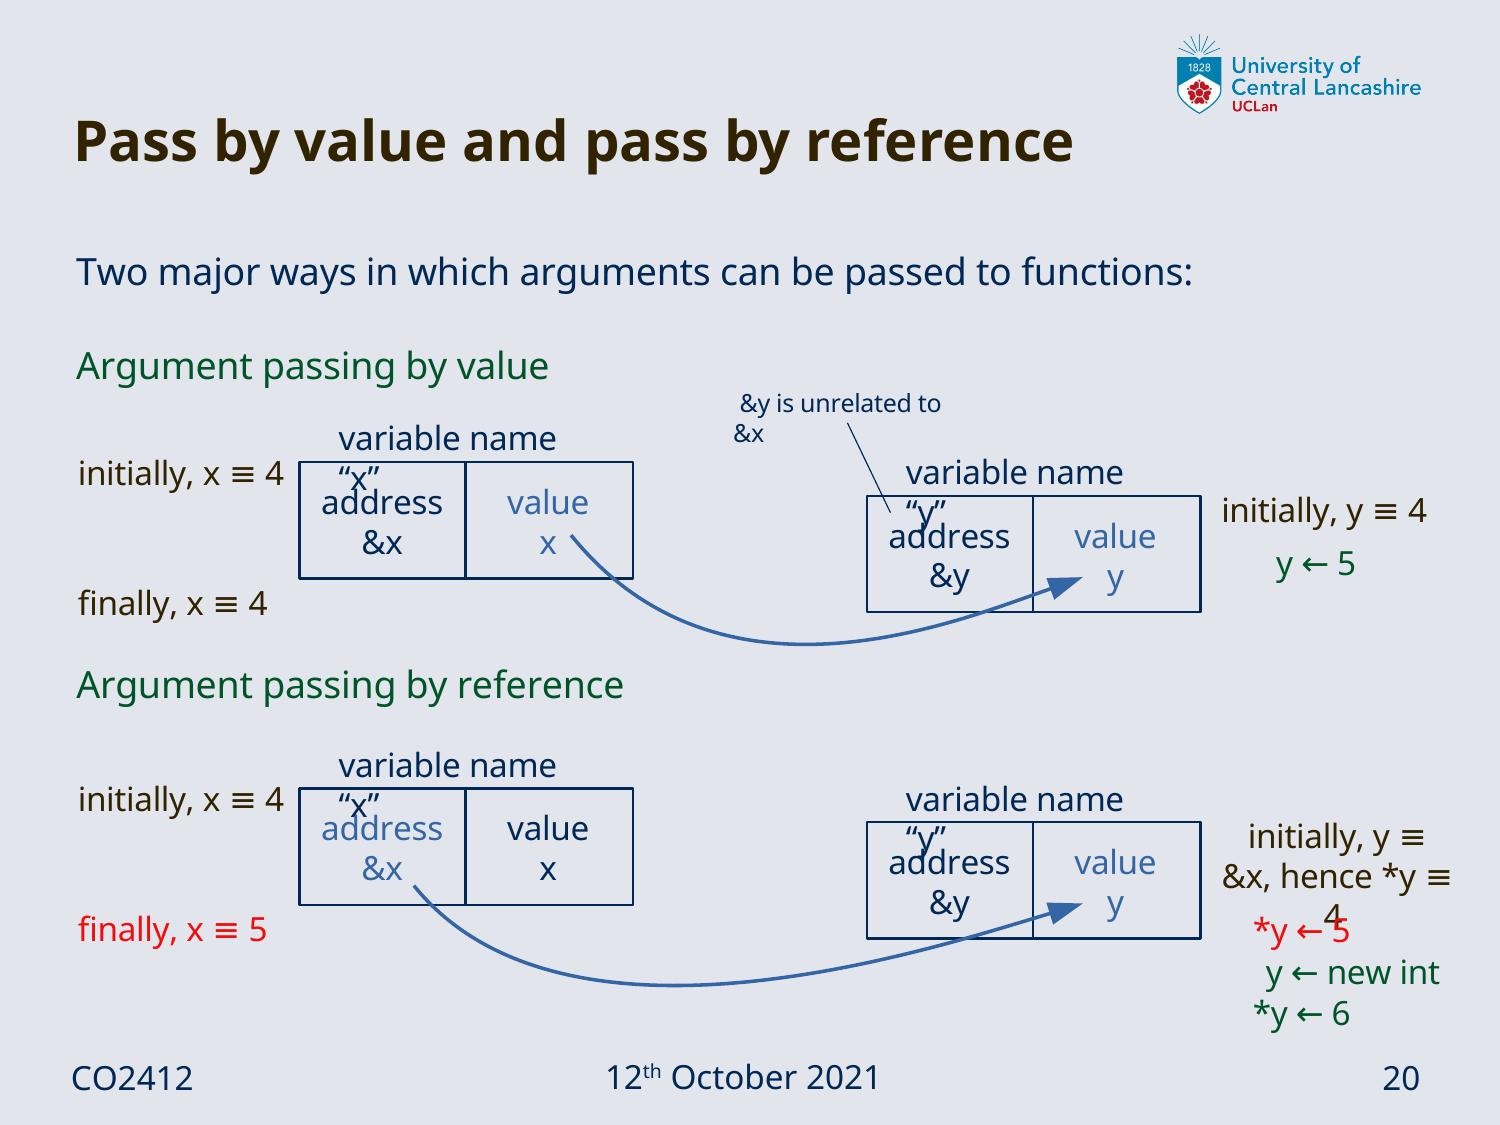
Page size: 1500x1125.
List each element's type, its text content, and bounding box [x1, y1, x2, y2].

text_box value y [1050, 833, 1181, 929]
text_box address &x [304, 473, 460, 569]
text_box address &y [872, 507, 1027, 603]
title Pass by value and pass by reference [58, 93, 1475, 186]
text_box variable name “x” [323, 410, 614, 465]
text_box initially, y ≡ 4 [1206, 481, 1446, 537]
text_box value y [1050, 507, 1181, 603]
picture [1177, 34, 1421, 93]
text_box initially, y ≡ &x, hence *y ≡ 4 [1206, 807, 1468, 903]
text_box value x [483, 473, 613, 569]
text_box y ← new int [1247, 943, 1459, 999]
text_box initially, x ≡ 4 [63, 770, 302, 826]
text_box initially, x ≡ 4 [63, 444, 302, 500]
text_box y ← 5 [1216, 534, 1425, 590]
text_box variable name “y” [891, 770, 1182, 826]
text_box variable name “y” [891, 443, 1182, 499]
text_box Argument passing by value [59, 334, 1348, 395]
text_box &y is unrelated to &x [718, 379, 990, 425]
text_box address &x [304, 799, 460, 895]
text_box finally, x ≡ 4 [63, 574, 302, 629]
text_box Two major ways in which arguments can be passed to functions: [59, 240, 1444, 300]
text_box variable name “x” [323, 736, 614, 792]
text_box address &y [872, 833, 1027, 929]
text_box *y ← 6 [1224, 985, 1389, 1040]
text_box finally, x ≡ 5 [63, 900, 302, 956]
text_box Argument passing by reference [59, 653, 1349, 714]
text_box value x [483, 800, 613, 895]
text_box *y ← 5 [1224, 902, 1389, 958]
